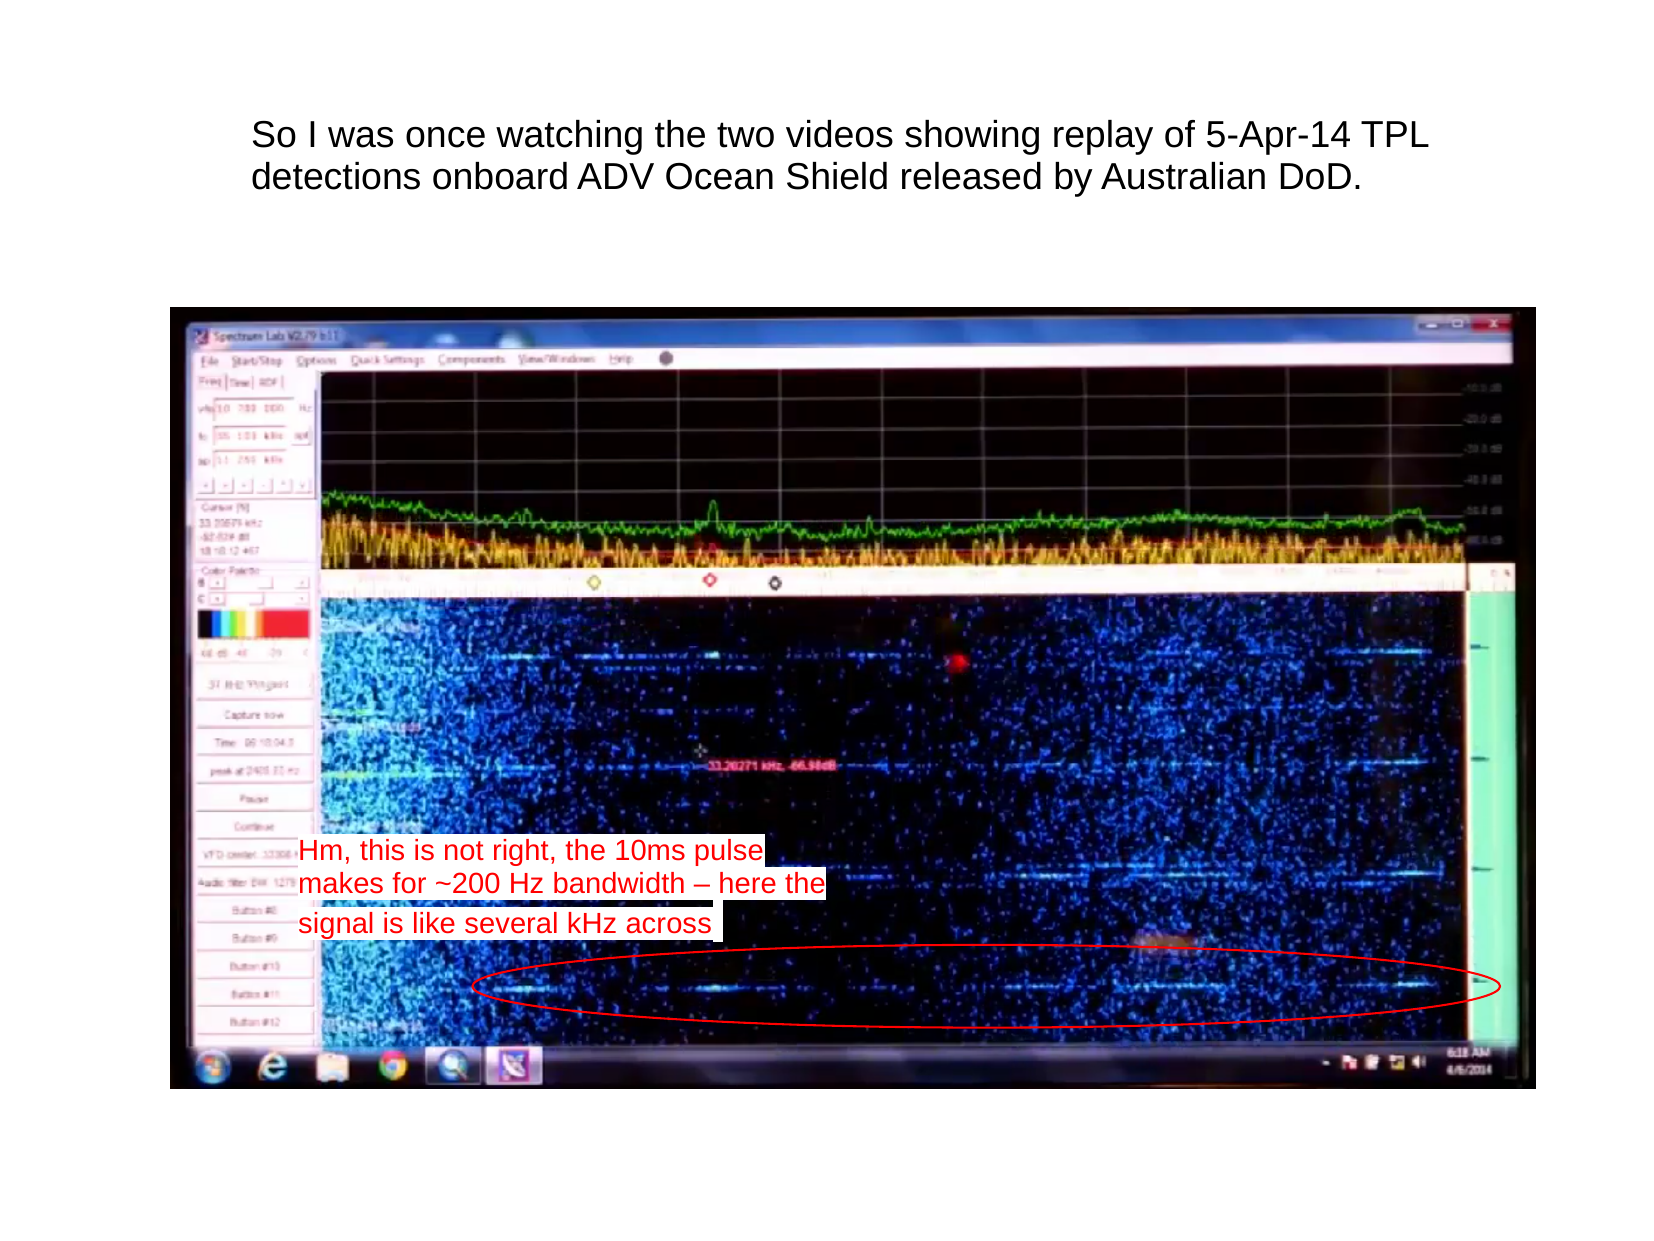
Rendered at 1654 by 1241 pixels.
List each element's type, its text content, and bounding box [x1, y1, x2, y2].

picture [170, 307, 1536, 1089]
text_box So I was once watching the two videos showing replay of 5-Apr-14 TPL detections onboard ADV Ocean Shield released by Australian DoD. [236, 106, 1548, 206]
text_box [472, 944, 1501, 1028]
text_box Hm, this is not right, the 10ms pulse makes for ~200 Hz bandwidth – here the signal is like several kHz across [283, 826, 863, 950]
